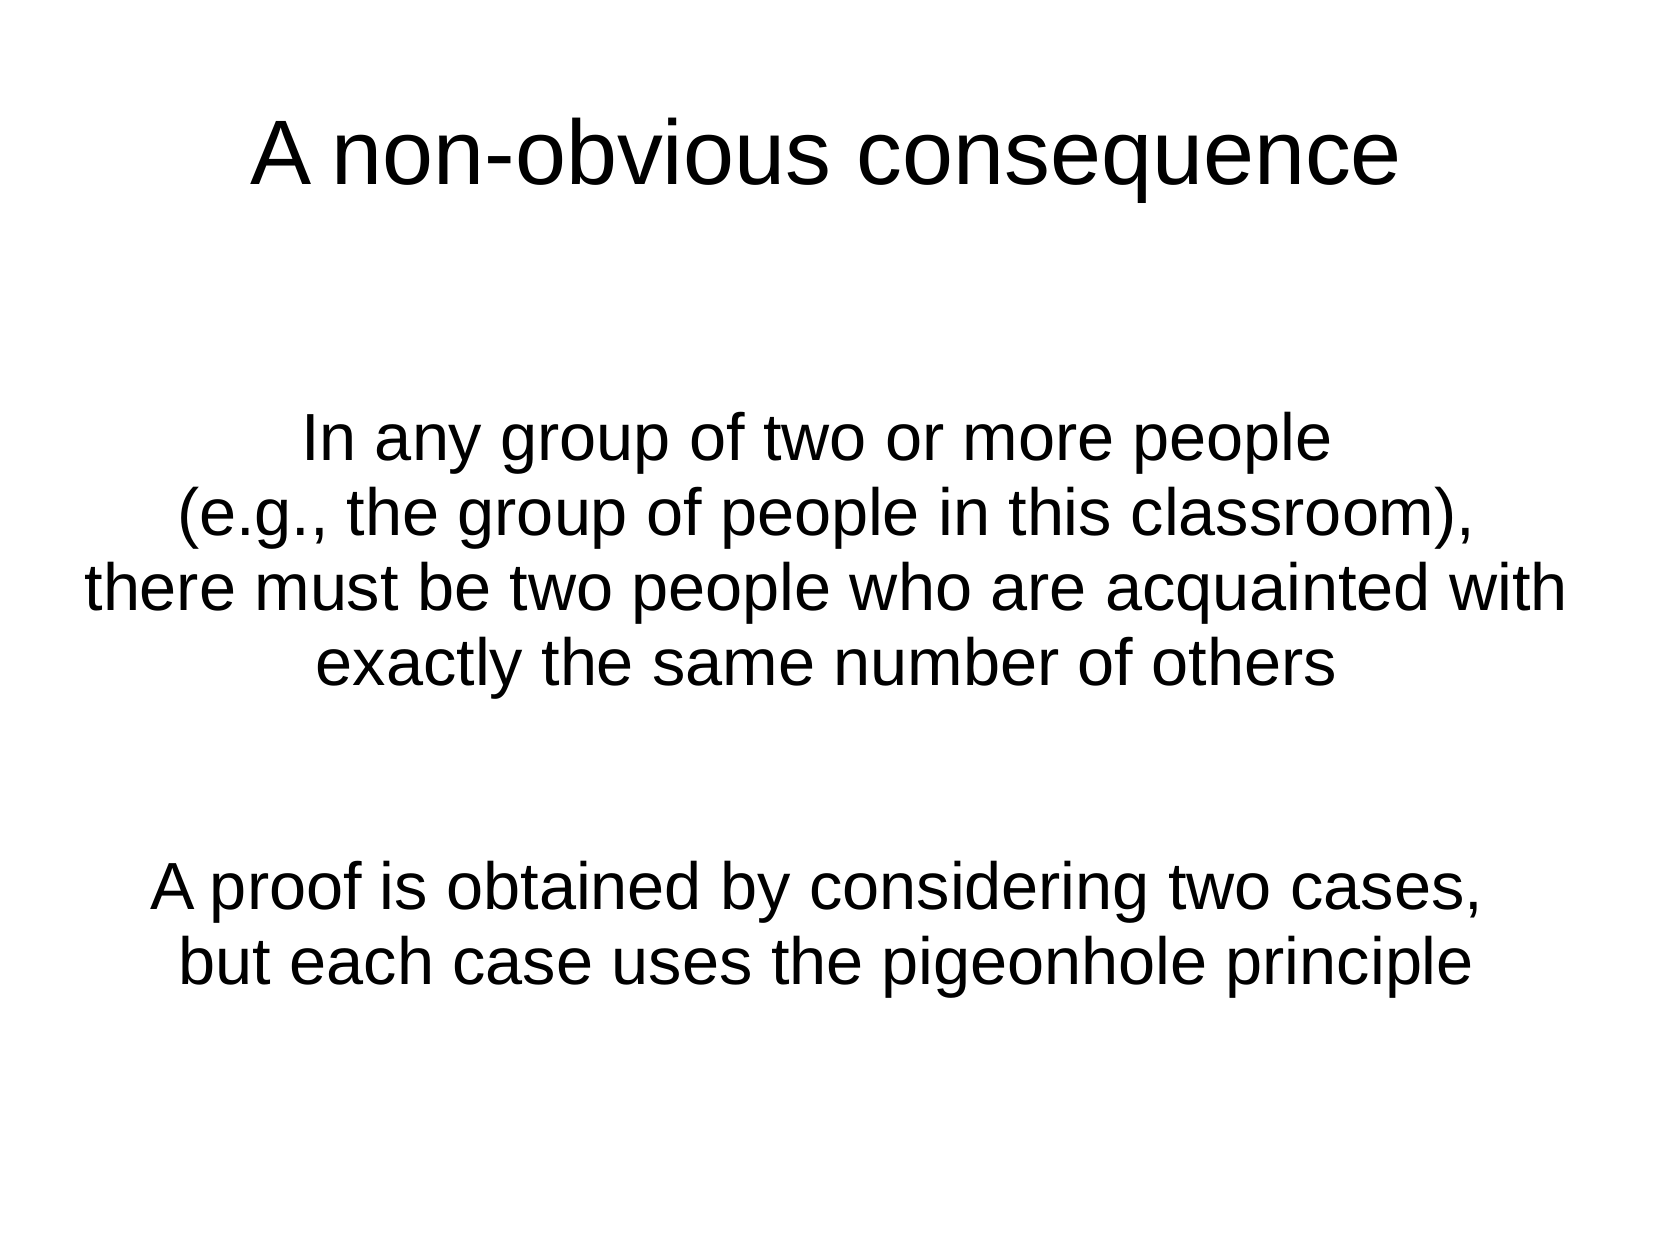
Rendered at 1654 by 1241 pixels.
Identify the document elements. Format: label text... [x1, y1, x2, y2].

subtitle In any group of two or more people (e.g., the group of people in this classroom), there must be two people who are acquainted with exactly the same number of others A proof is obtained by considering two cases, but each case uses the pigeonhole principle [82, 297, 1571, 1102]
title A non-obvious consequence [82, 56, 1571, 250]
